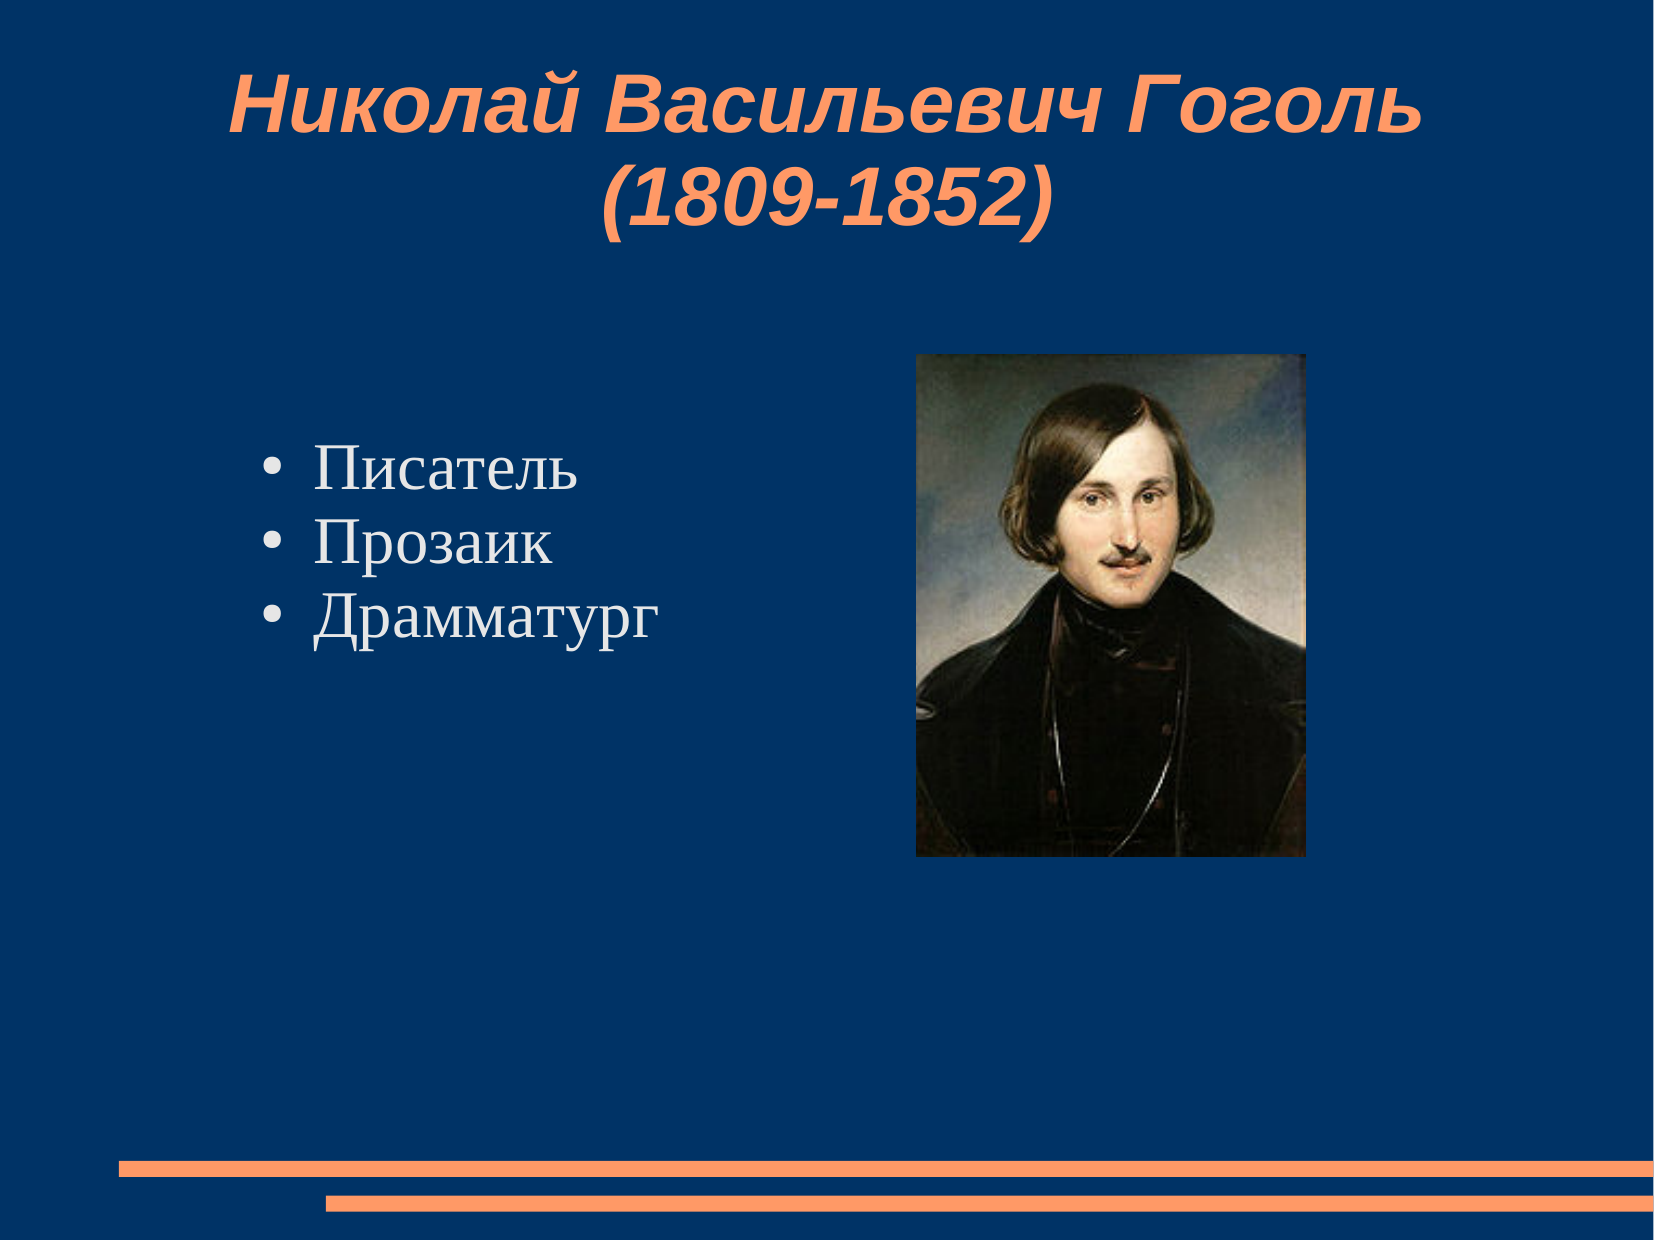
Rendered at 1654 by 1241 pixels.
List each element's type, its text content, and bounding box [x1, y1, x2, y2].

list Писатель Прозаик Драмматург [242, 430, 945, 1241]
title Николай Васильевич Гоголь (1809-1852) [121, 46, 1534, 254]
chart [715, 236, 1418, 1047]
